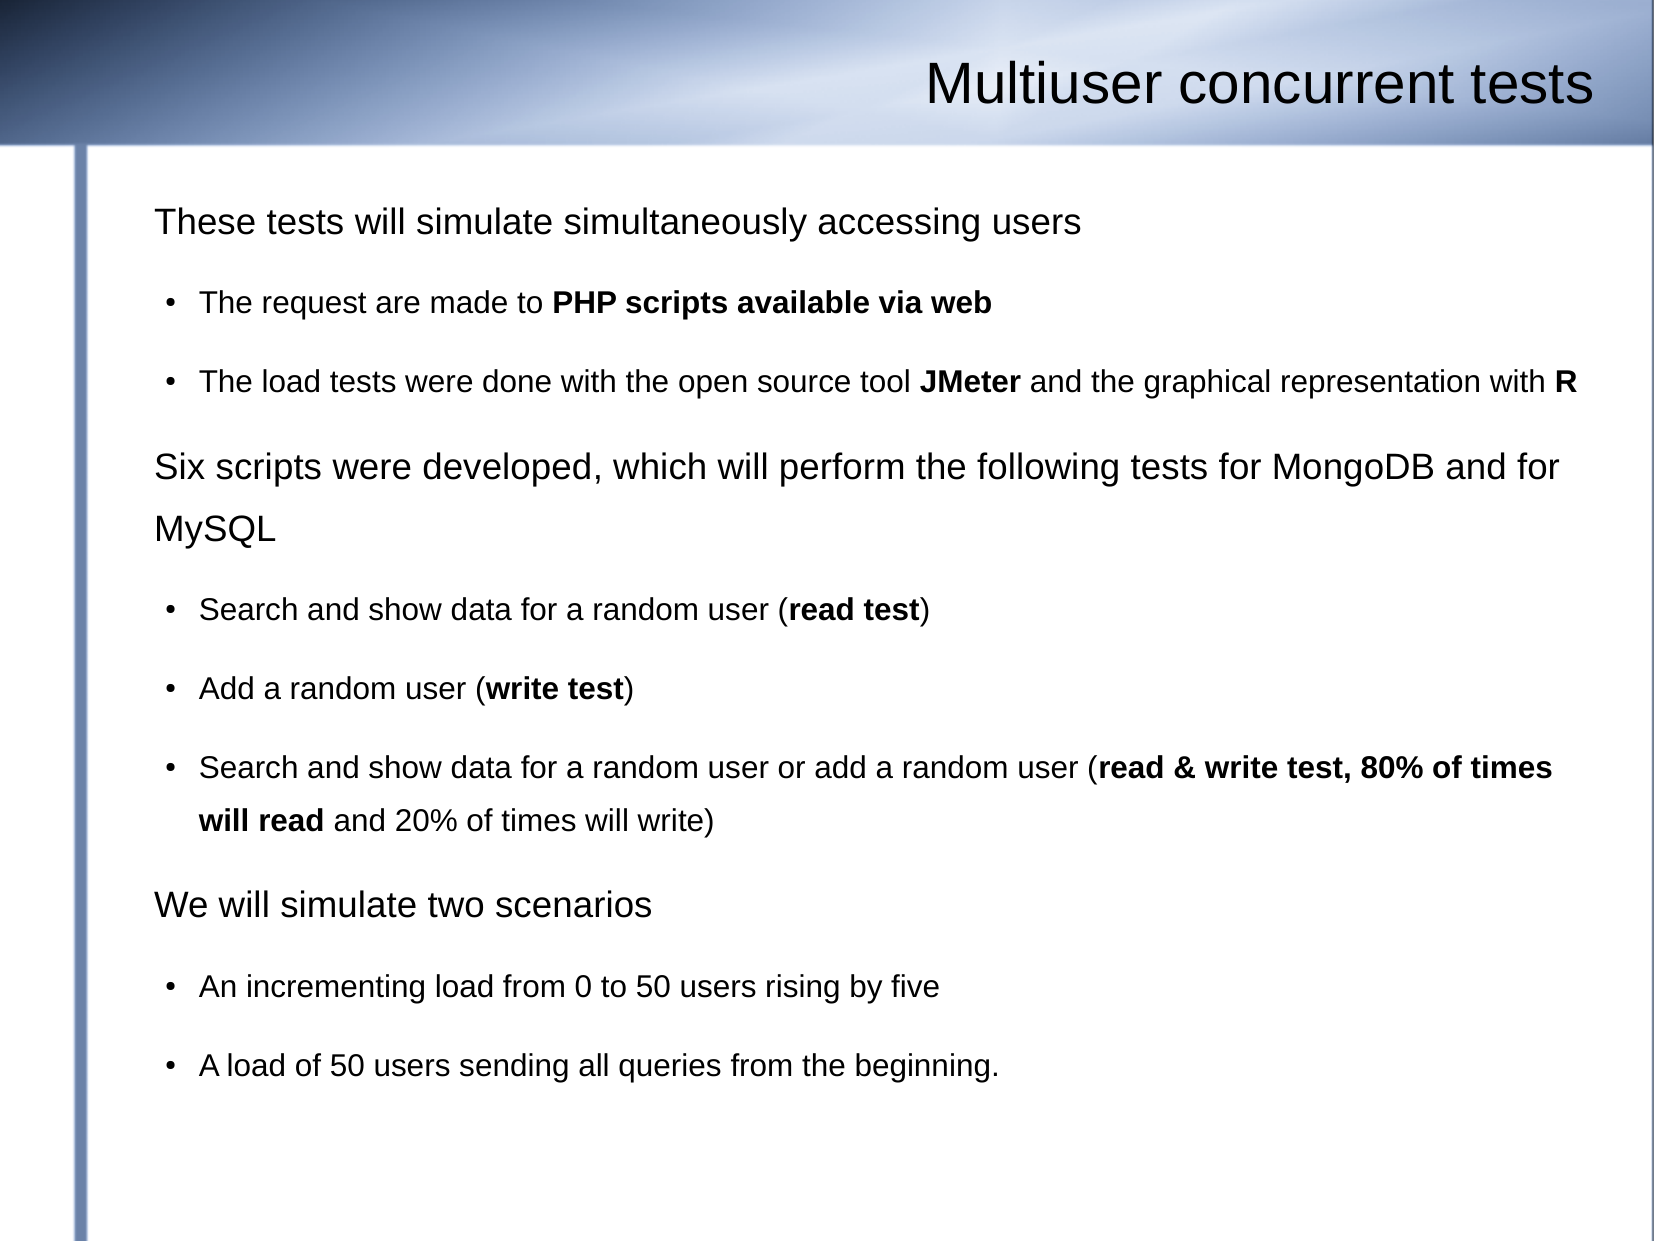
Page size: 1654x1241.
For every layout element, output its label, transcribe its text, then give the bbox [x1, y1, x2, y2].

picture [0, 0, 1654, 1241]
list These tests will simulate simultaneously accessing users The request are made to PHP scripts available via web The load tests were done with the open source tool JMeter and the graphical representation with R Six scripts were developed, which will perform the following tests for MongoDB and for MySQL Search and show data for a random user (read test) Add a random user (write test) Search and show data for a random user or add a random user (read & write test, 80% of times will read and 20% of times will write) We will simulate two scenarios An incrementing load from 0 to 50 users rising by five A load of 50 users sending all queries from the beginning. [154, 180, 1596, 1146]
title Multiuser concurrent tests [154, 49, 1596, 118]
